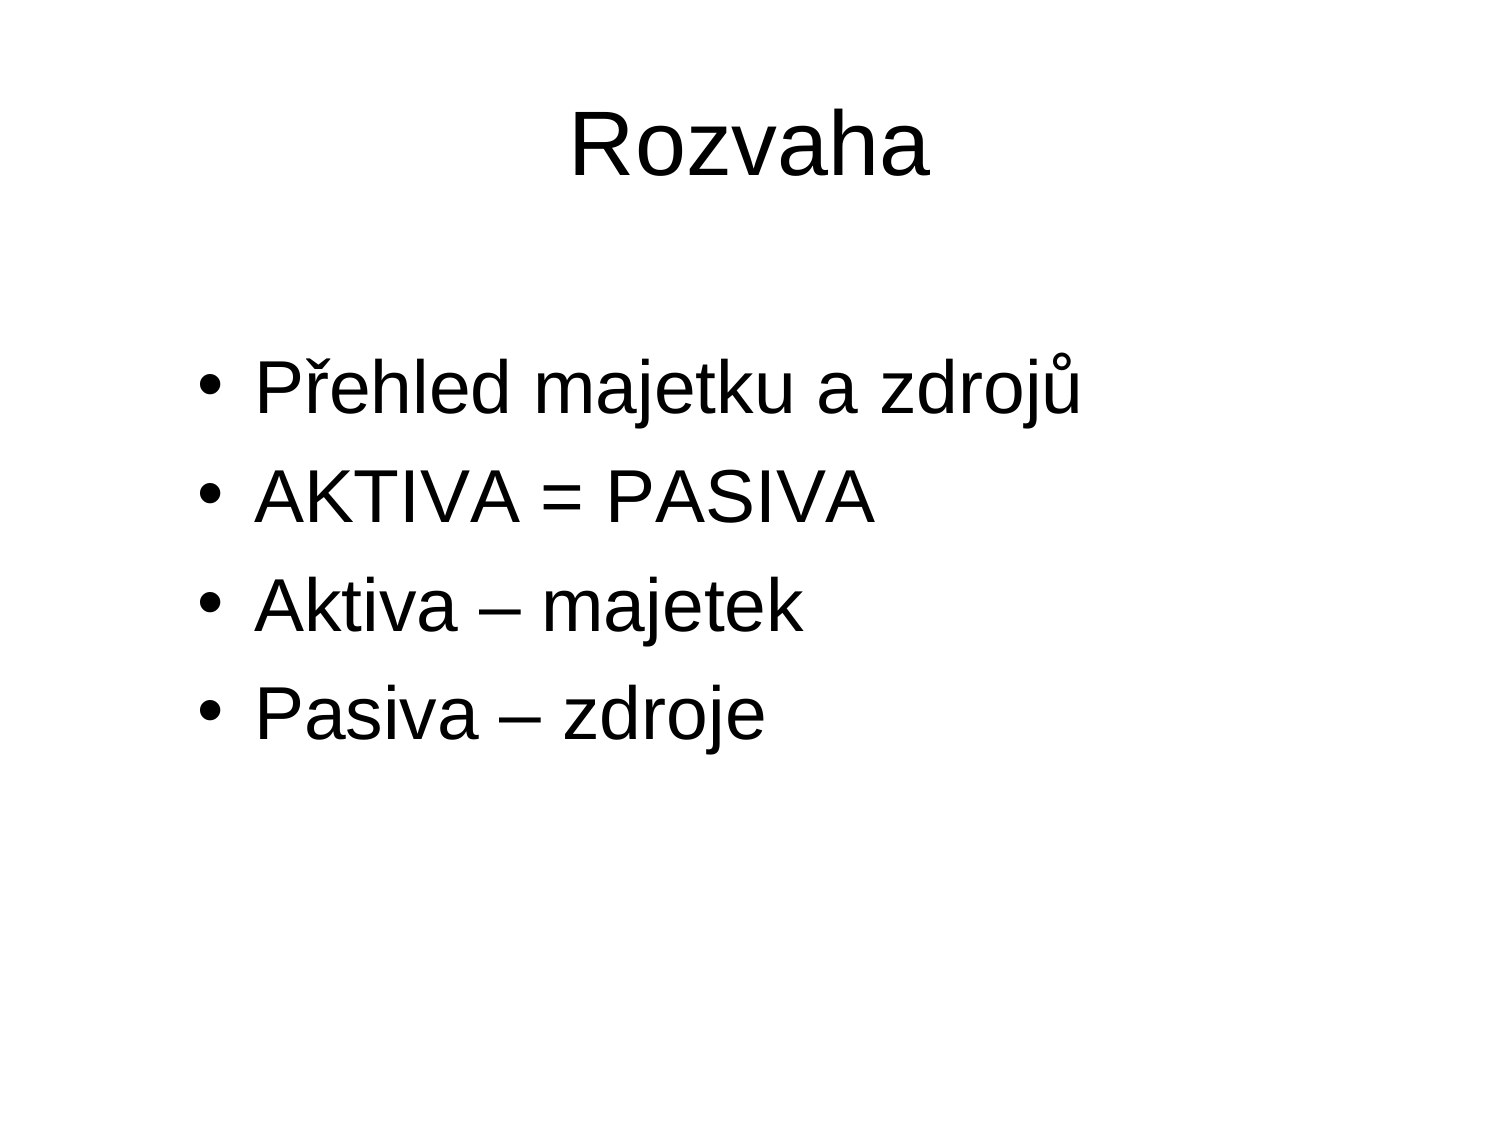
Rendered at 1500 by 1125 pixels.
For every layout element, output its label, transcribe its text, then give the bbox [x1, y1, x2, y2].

list Přehled majetku a zdrojů AKTIVA = PASIVA Aktiva – majetek Pasiva – zdroje [183, 331, 1469, 1000]
title Rozvaha [75, 45, 1426, 233]
